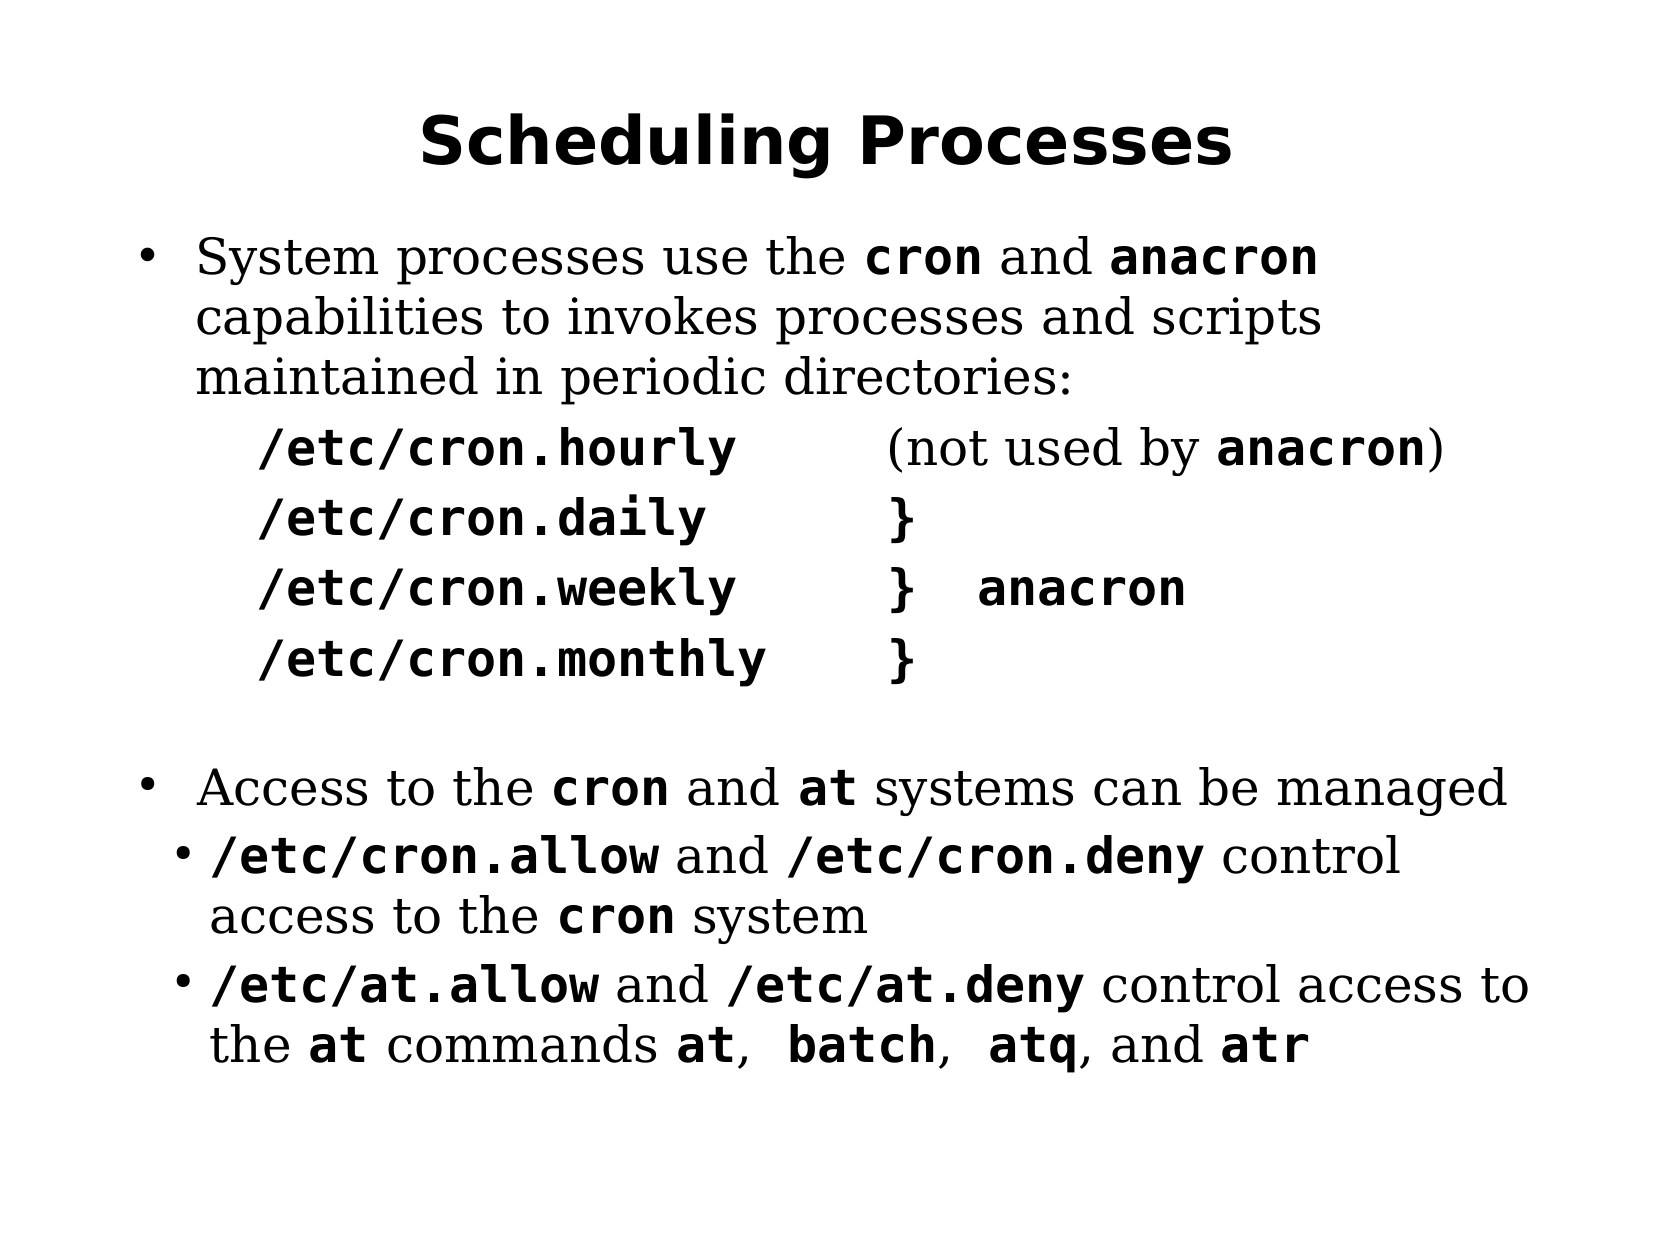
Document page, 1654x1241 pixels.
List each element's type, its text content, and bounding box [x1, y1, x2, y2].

list System processes use the cron and anacron capabilities to invokes processes and scripts maintained in periodic directories: /etc/cron.hourly (not used by anacron) /etc/cron.daily } /etc/cron.weekly } anacron /etc/cron.monthly } Access to the cron and at systems can be managed /etc/cron.allow and /etc/cron.deny control access to the cron system /etc/at.allow and /etc/at.deny control access to the at commands at, batch, atq, and atr [124, 216, 1565, 1103]
title Scheduling Processes [123, 68, 1530, 207]
